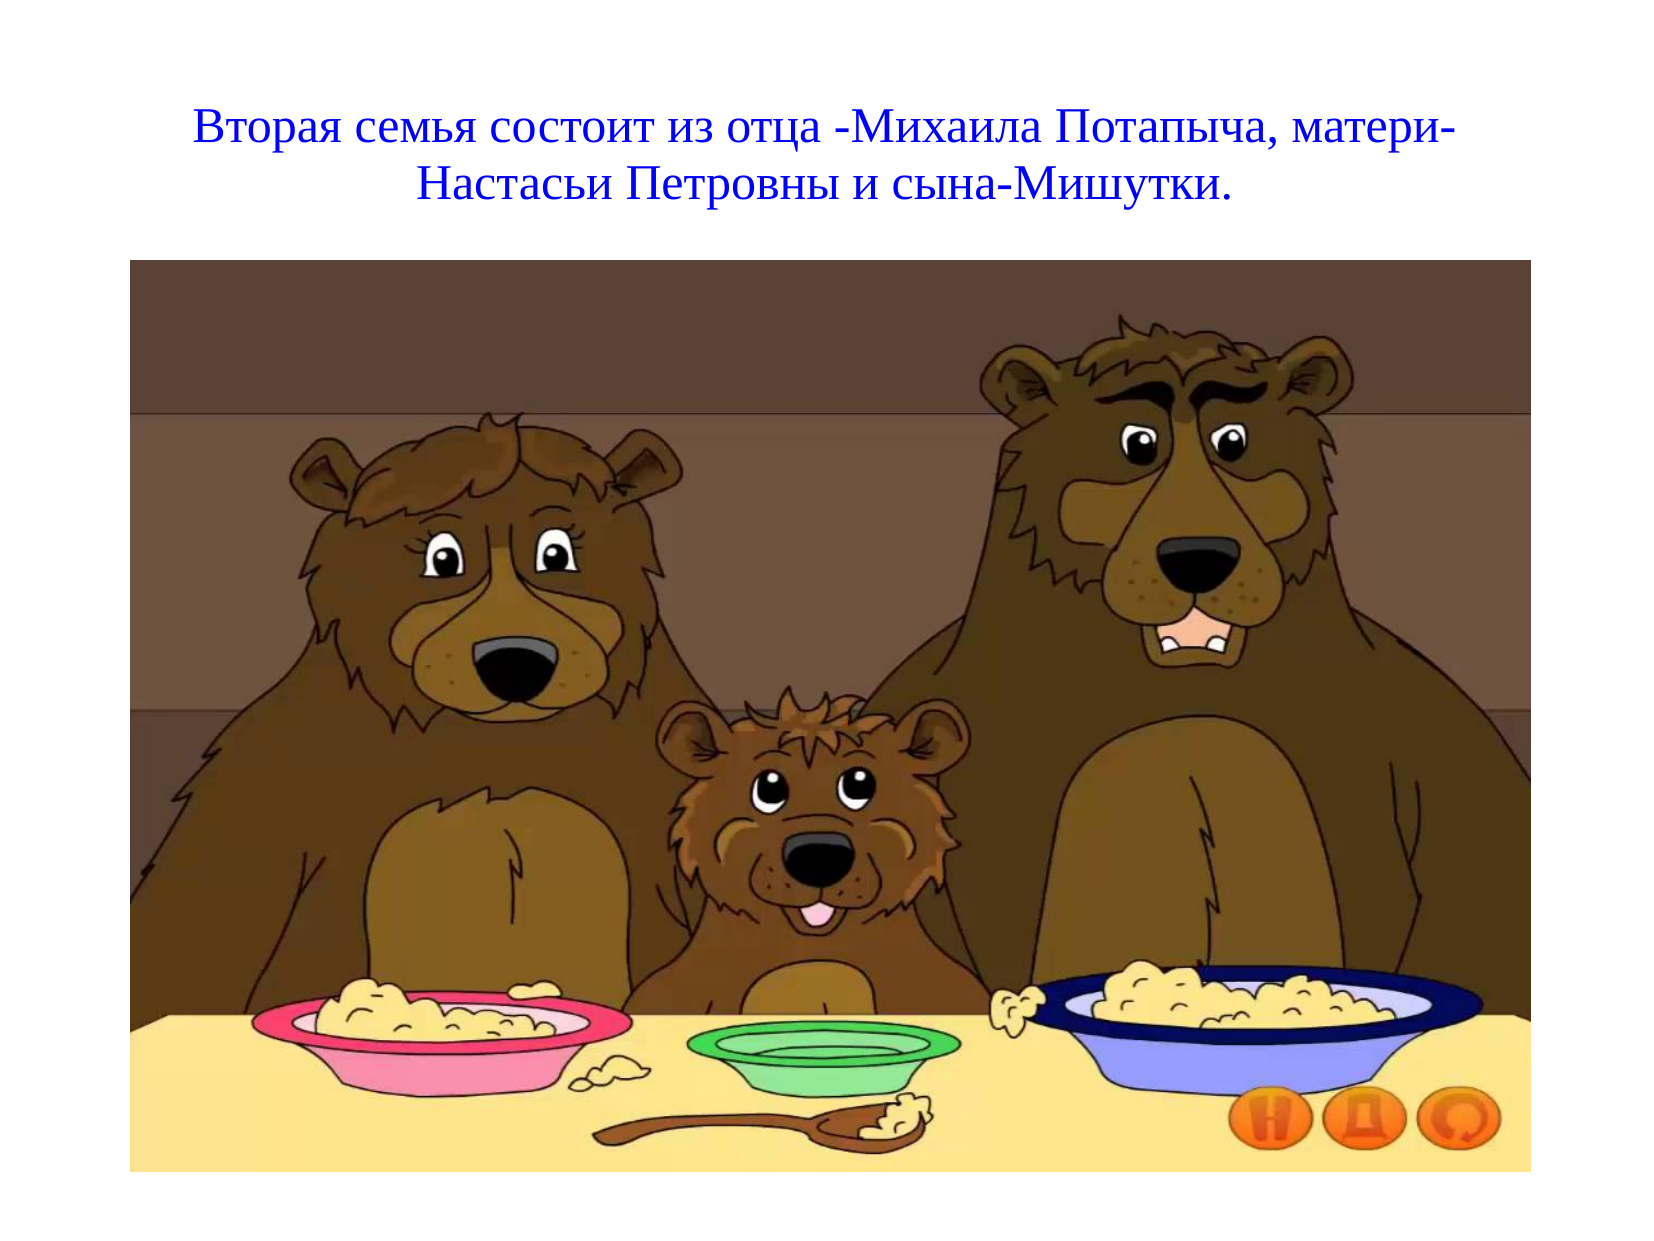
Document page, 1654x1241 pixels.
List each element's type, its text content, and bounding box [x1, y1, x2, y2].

picture [130, 260, 1531, 1172]
title Вторая семья состоит из отца -Михаила Потапыча, матери-Настасьи Петровны и сына-Мишутки. [82, 22, 1567, 284]
